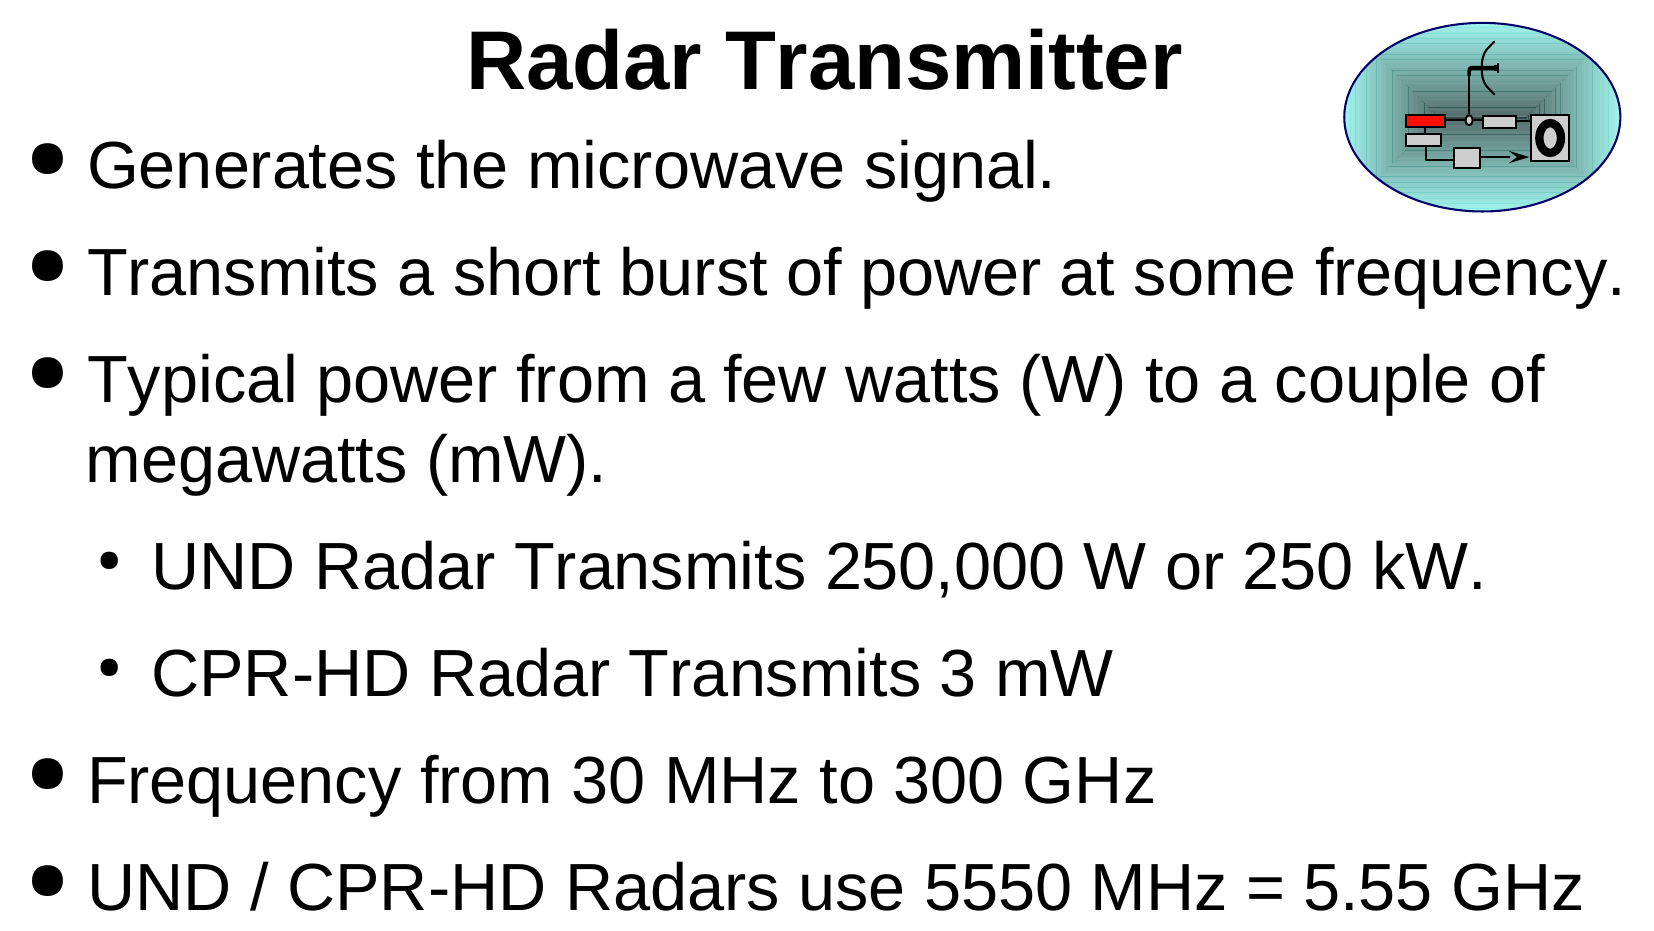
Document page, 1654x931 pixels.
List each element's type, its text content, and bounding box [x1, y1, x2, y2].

text_box [1344, 22, 1621, 212]
title Radar Transmitter [0, 5, 1654, 107]
text_box Generates the microwave signal. Transmits a short burst of power at some frequency. Typical power from a few watts (W) to a couple of megawatts (mW). UND Radar Transmits 250,000 W or 250 kW. CPR-HD Radar Transmits 3 mW Frequency from 30 MHz to 300 GHz UND / CPR-HD Radars use 5550 MHz = 5.55 GHz [11, 114, 1648, 931]
